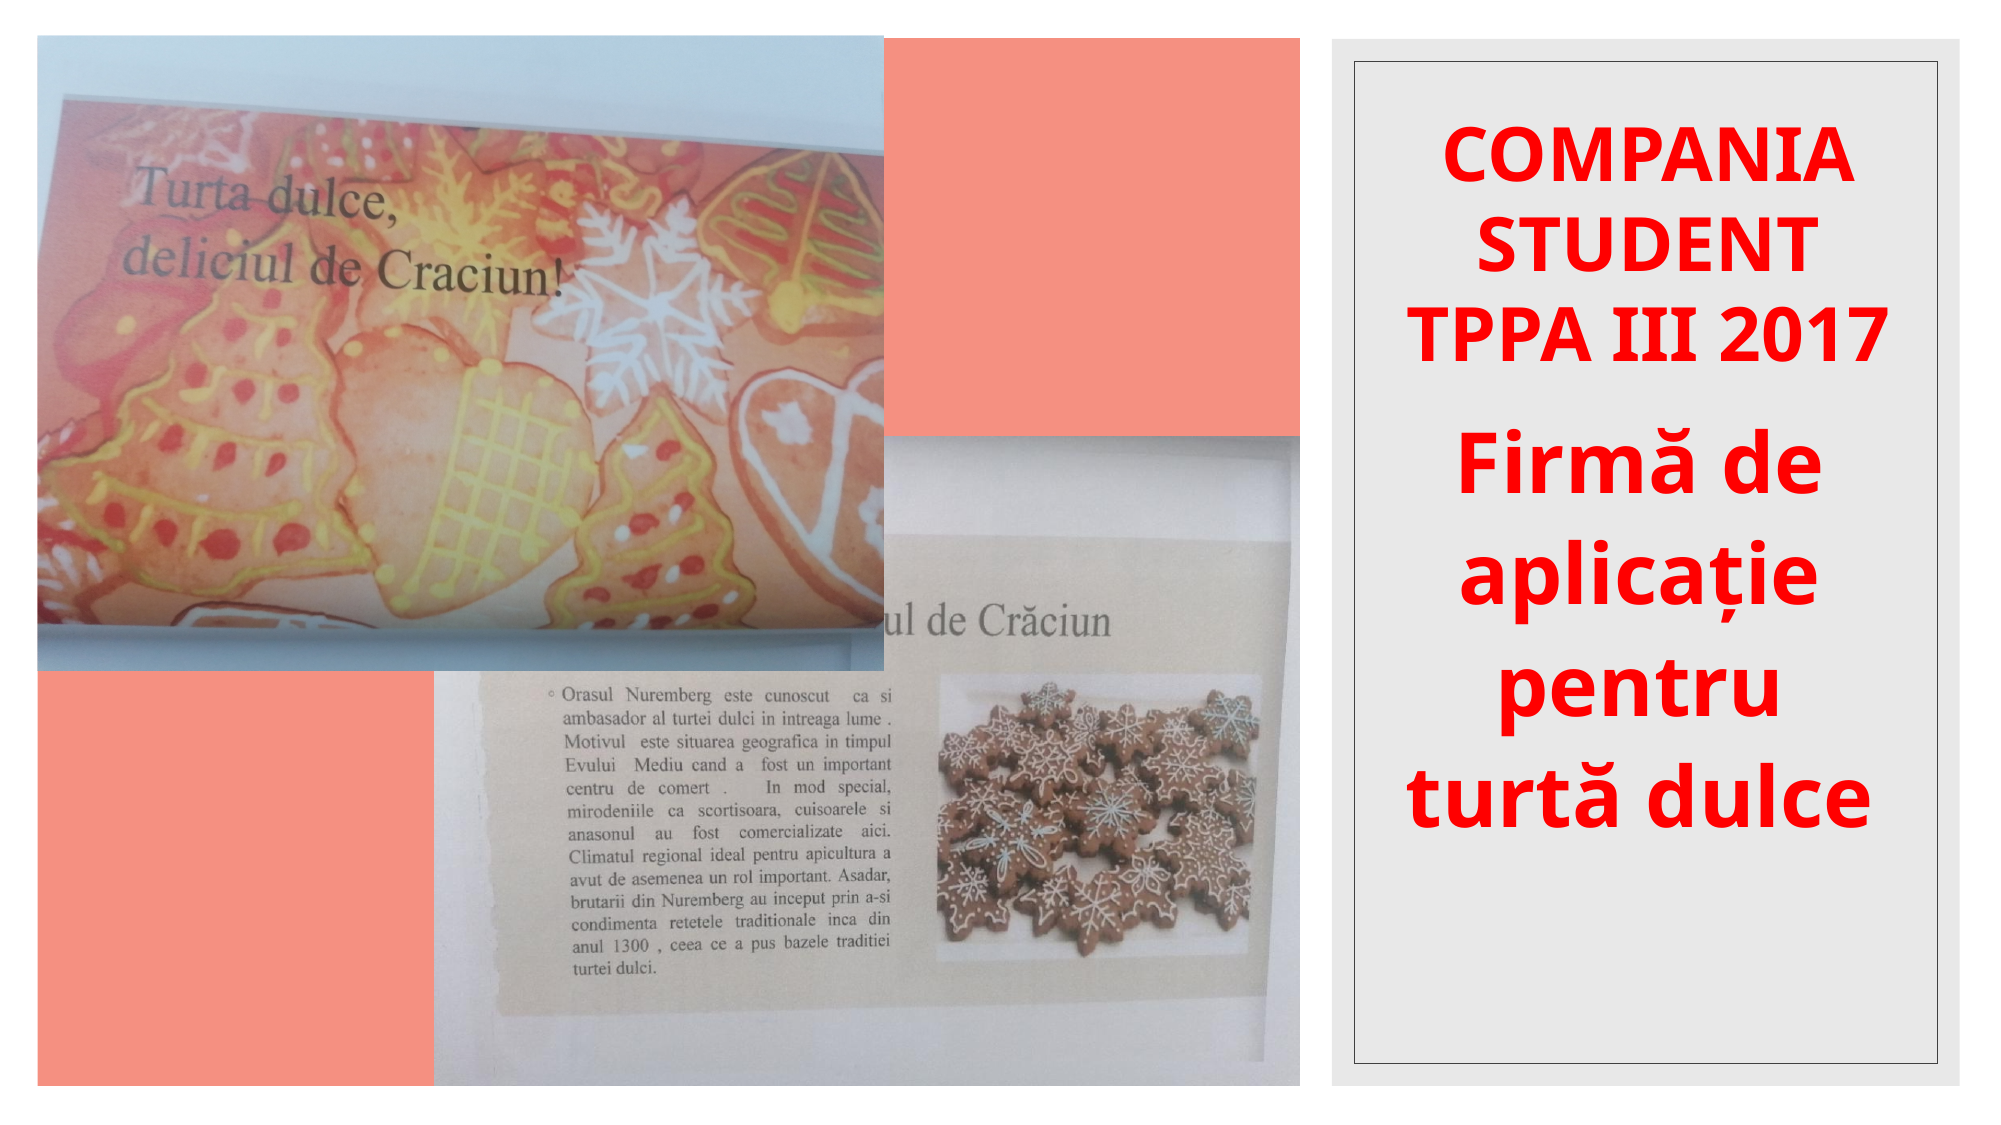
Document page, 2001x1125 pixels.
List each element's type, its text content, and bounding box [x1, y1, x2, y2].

picture [37, 35, 1300, 1087]
title COMPANIA STUDENT TPPA III 2017 [1390, 98, 1907, 369]
list Firmă de aplicație pentru turtă dulce [1390, 391, 1907, 968]
